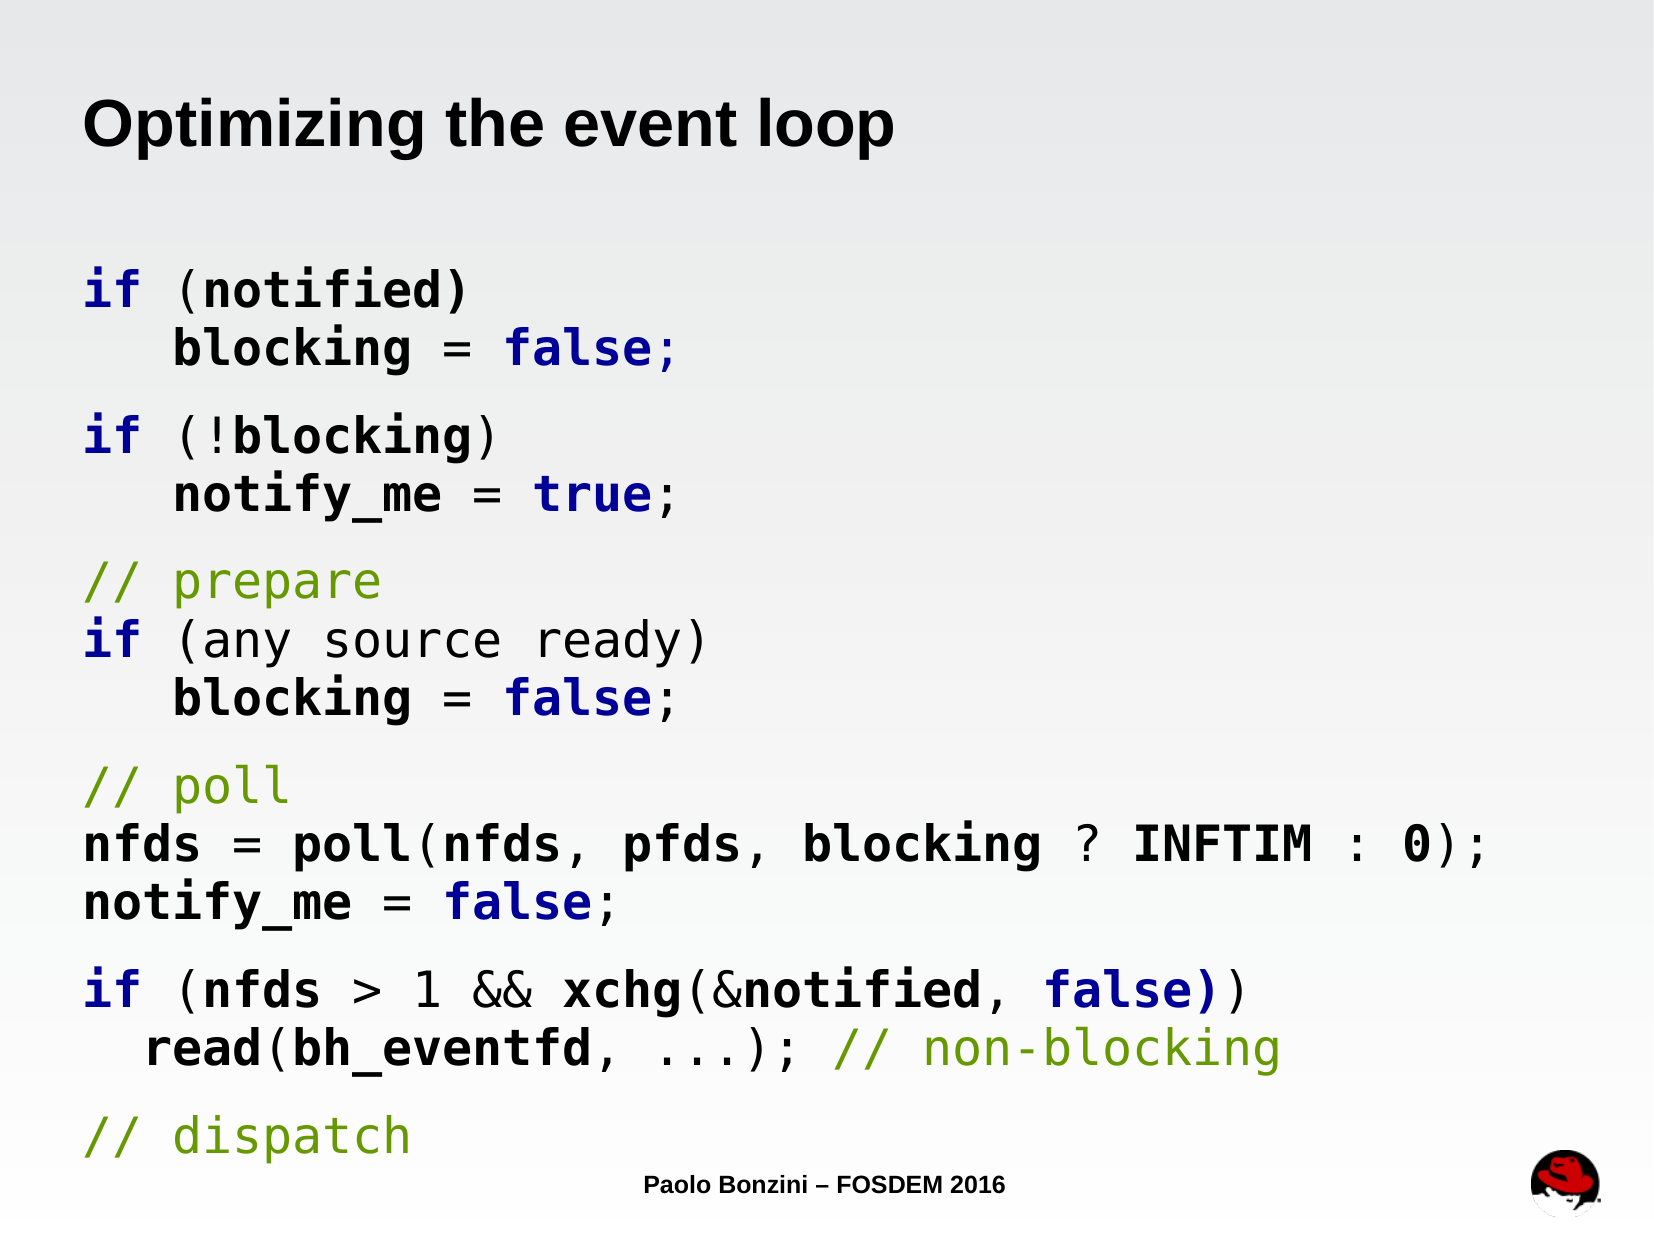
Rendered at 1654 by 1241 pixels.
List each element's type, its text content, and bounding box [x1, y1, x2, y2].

picture [0, 0, 1654, 1241]
title Optimizing the event loop [82, 19, 1571, 227]
list if (notified) blocking = false; if (!blocking) notify_me = true; // prepare if (any source ready) blocking = false; // poll nfds = poll(nfds, pfds, blocking ? INFTIM : 0); notify_me = false; if (nfds > 1 && xchg(&notified, false)) read(bh_eventfd, ...); // non-blocking // dispatch [82, 260, 1571, 1166]
